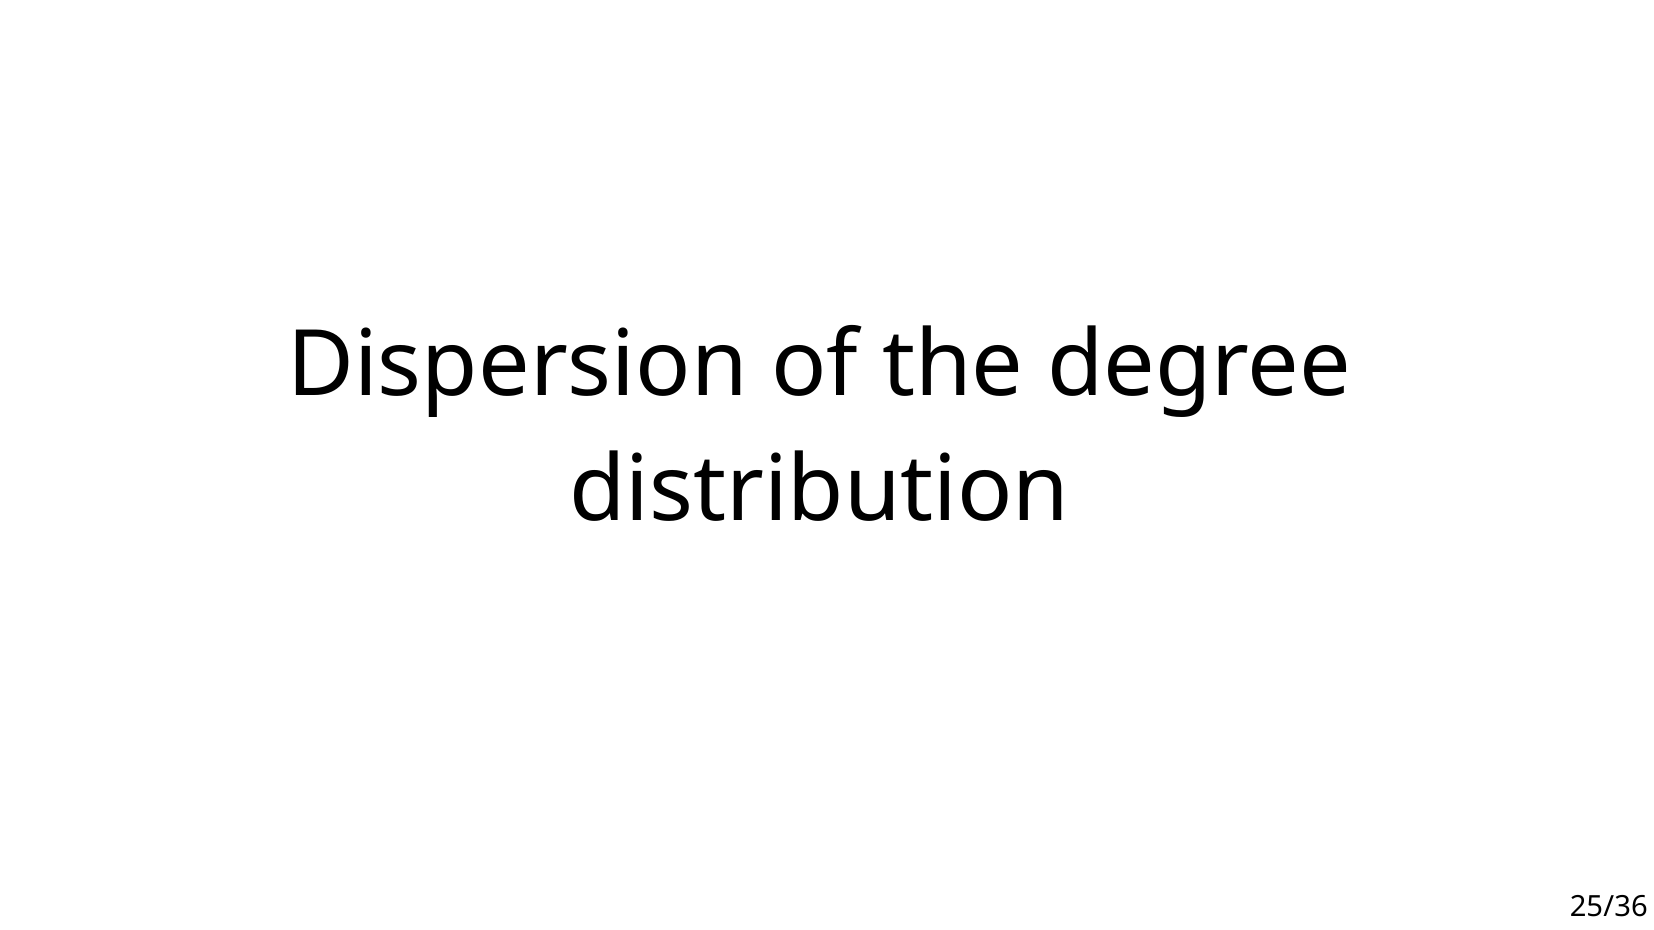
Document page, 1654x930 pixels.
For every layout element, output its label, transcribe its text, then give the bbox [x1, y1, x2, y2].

title Dispersion of the degree distribution [75, 344, 1564, 501]
